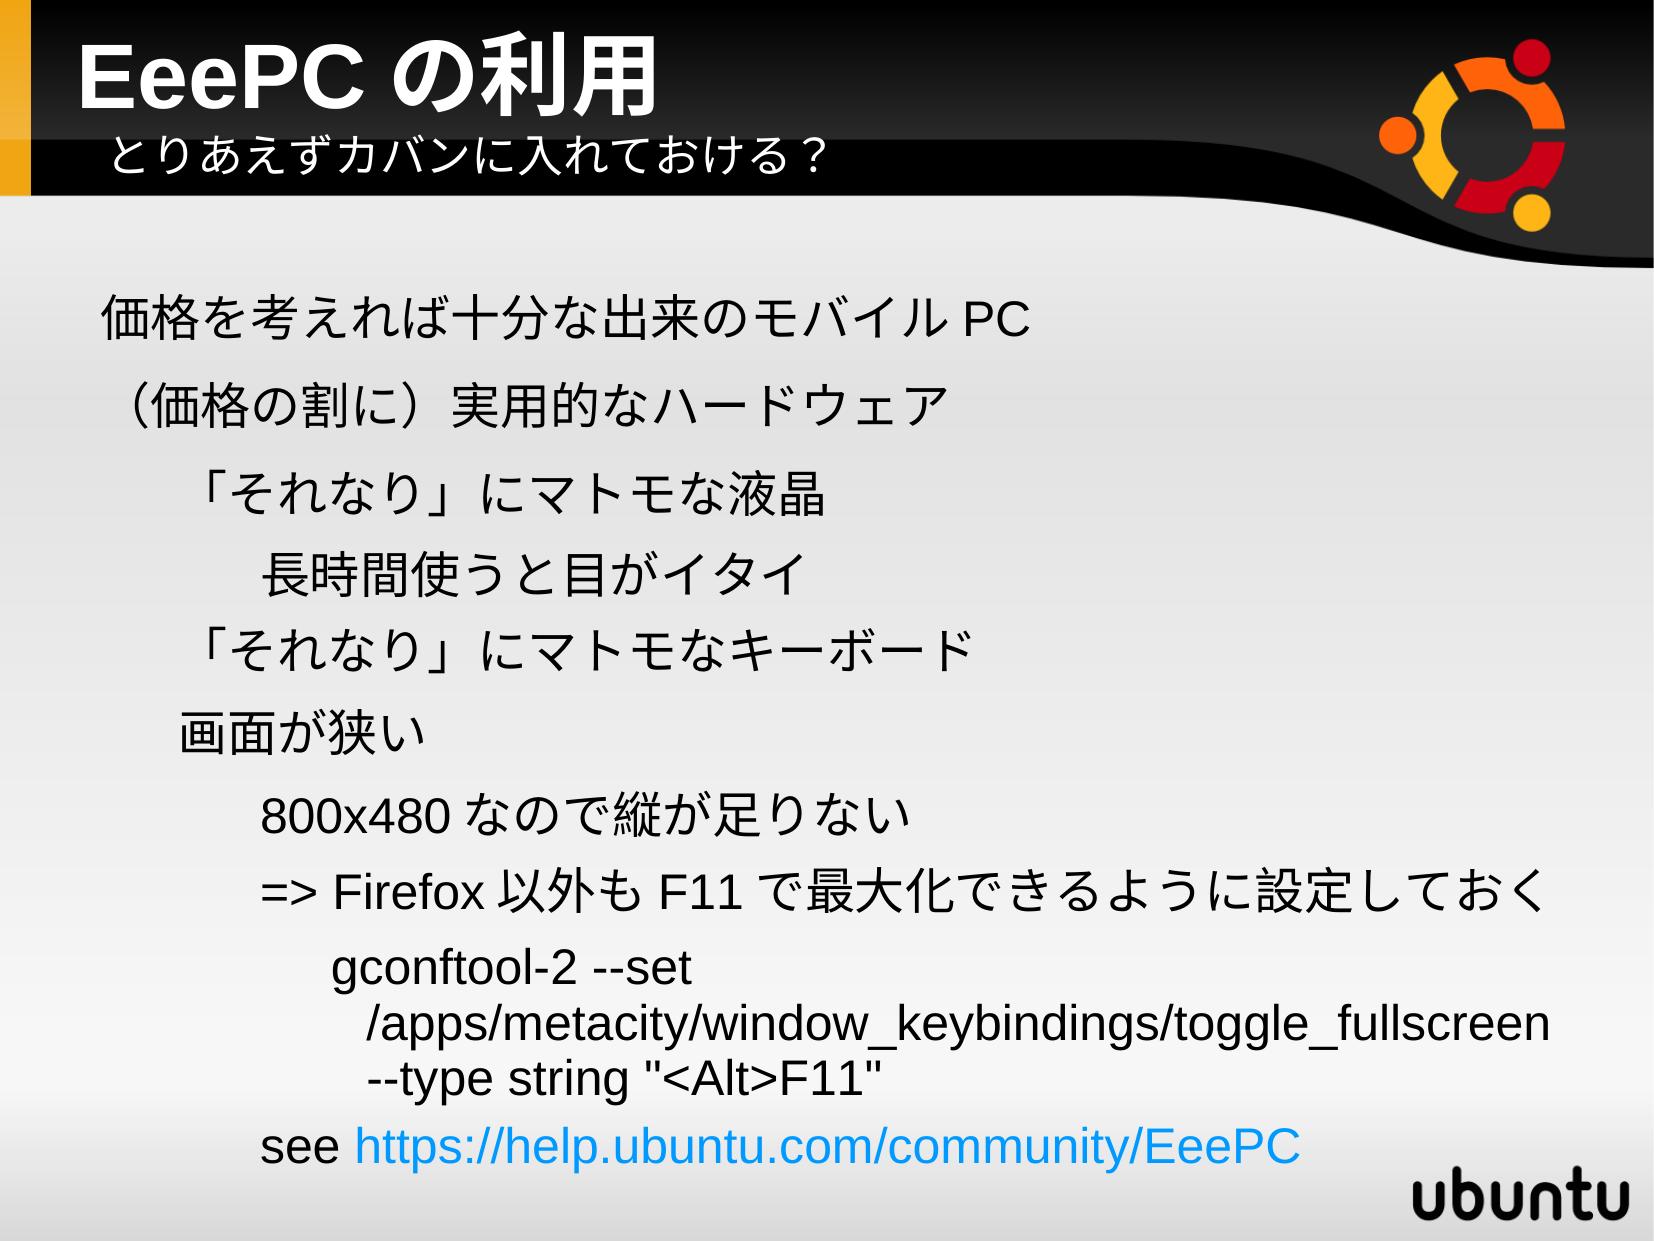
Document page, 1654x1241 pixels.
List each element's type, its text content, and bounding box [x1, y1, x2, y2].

title EeePCの利用 とりあえずカバンに入れておける？ [76, 0, 1565, 208]
list 価格を考えれば十分な出来のモバイルPC （価格の割に）実用的なハードウェア 「それなり」にマトモな液晶 長時間使うと目がイタイ 「それなり」にマトモなキーボード 画面が狭い 800x480なので縦が足りない => Firefox以外もF11で最大化できるように設定しておく gconftool-2 --set /apps/metacity/window_keybindings/toggle_fullscreen --type string "<Alt>F11" see https://help.ubuntu.com/community/EeePC [82, 290, 1571, 1174]
picture [0, 0, 1654, 1241]
